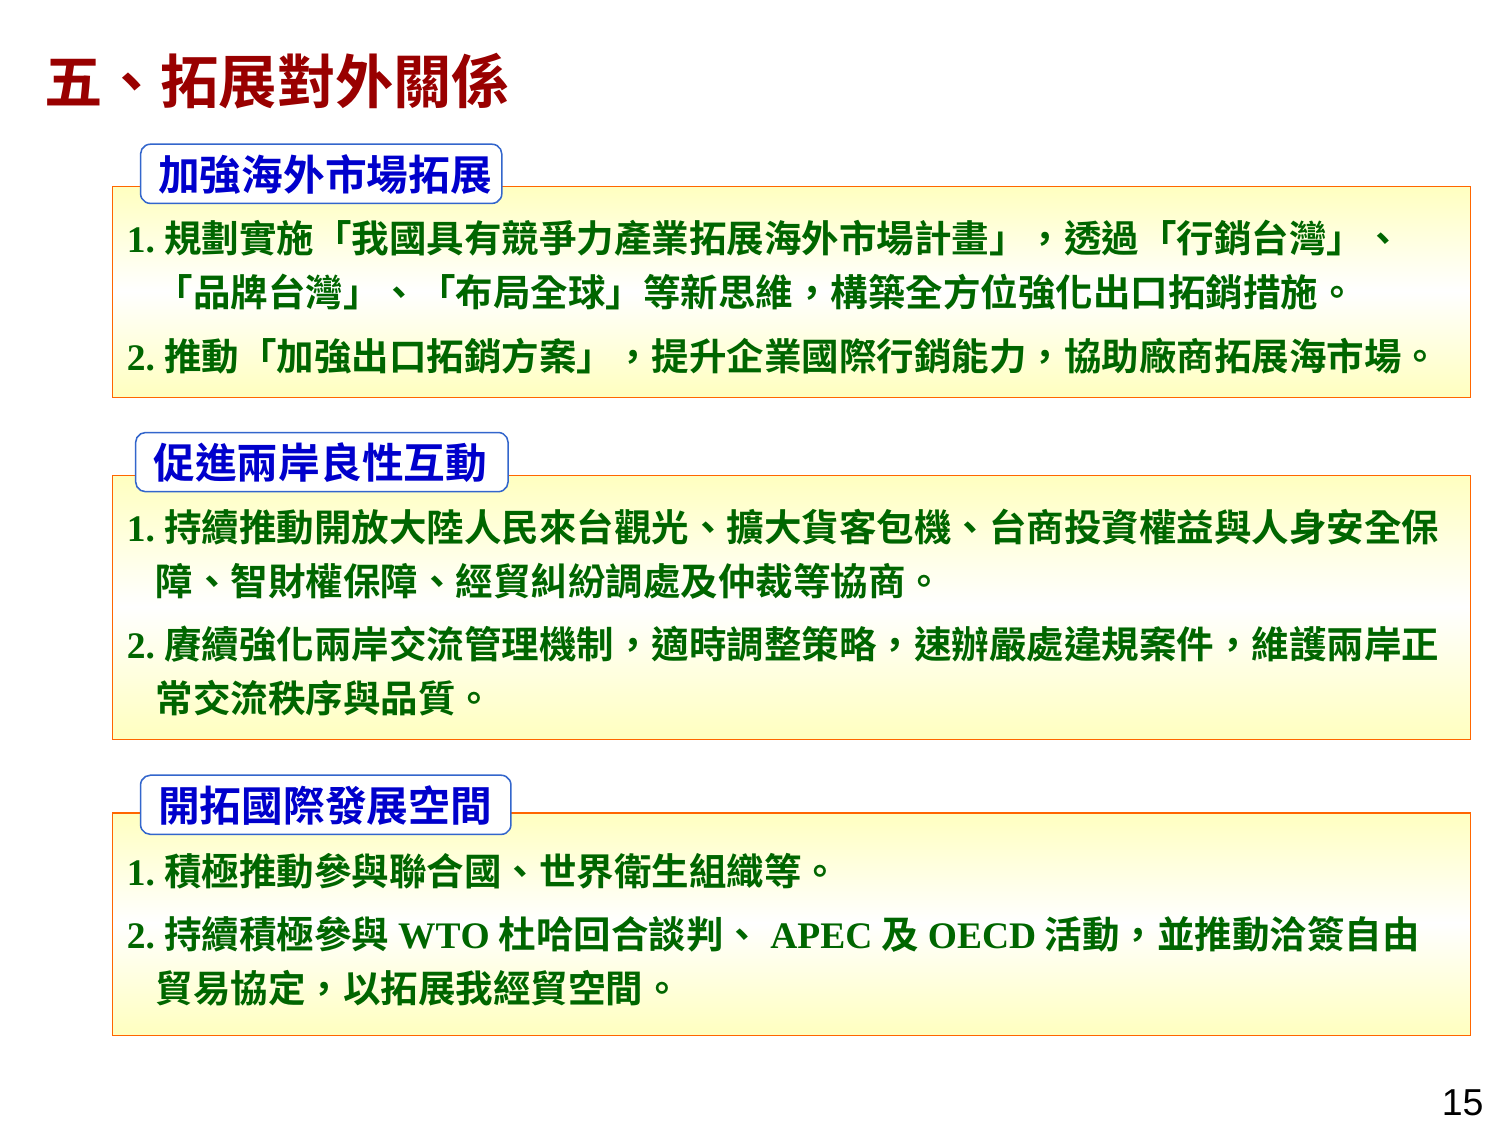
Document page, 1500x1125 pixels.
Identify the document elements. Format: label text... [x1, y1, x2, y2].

text_box 1.持續推動開放大陸人民來台觀光、擴大貨客包機、台商投資權益與人身安全保障、智財權保障、經貿糾紛調處及仲裁等協商。 2.賡續強化兩岸交流管理機制，適時調整策略，速辦嚴處違規案件，維護兩岸正常交流秩序與品質。 [112, 475, 1471, 740]
text_box 1.積極推動參與聯合國、世界衛生組織等。 2.持續積極參與WTO杜哈回合談判、APEC及OECD活動，並推動洽簽自由貿易協定，以拓展我經貿空間。 [112, 813, 1471, 1036]
text_box 開拓國際發展空間 [140, 775, 511, 835]
text_box 五、拓展對外關係 [29, 37, 857, 124]
text_box 15 [1427, 1070, 1500, 1125]
text_box 促進兩岸良性互動 [135, 432, 509, 492]
text_box 1.規劃實施「我國具有競爭力產業拓展海外市場計畫」，透過「行銷台灣」、「品牌台灣」、「布局全球」等新思維，構築全方位強化出口拓銷措施。 2.推動「加強出口拓銷方案」，提升企業國際行銷能力，協助廠商拓展海市場。 [112, 186, 1471, 398]
text_box 加強海外市場拓展 [140, 144, 502, 204]
